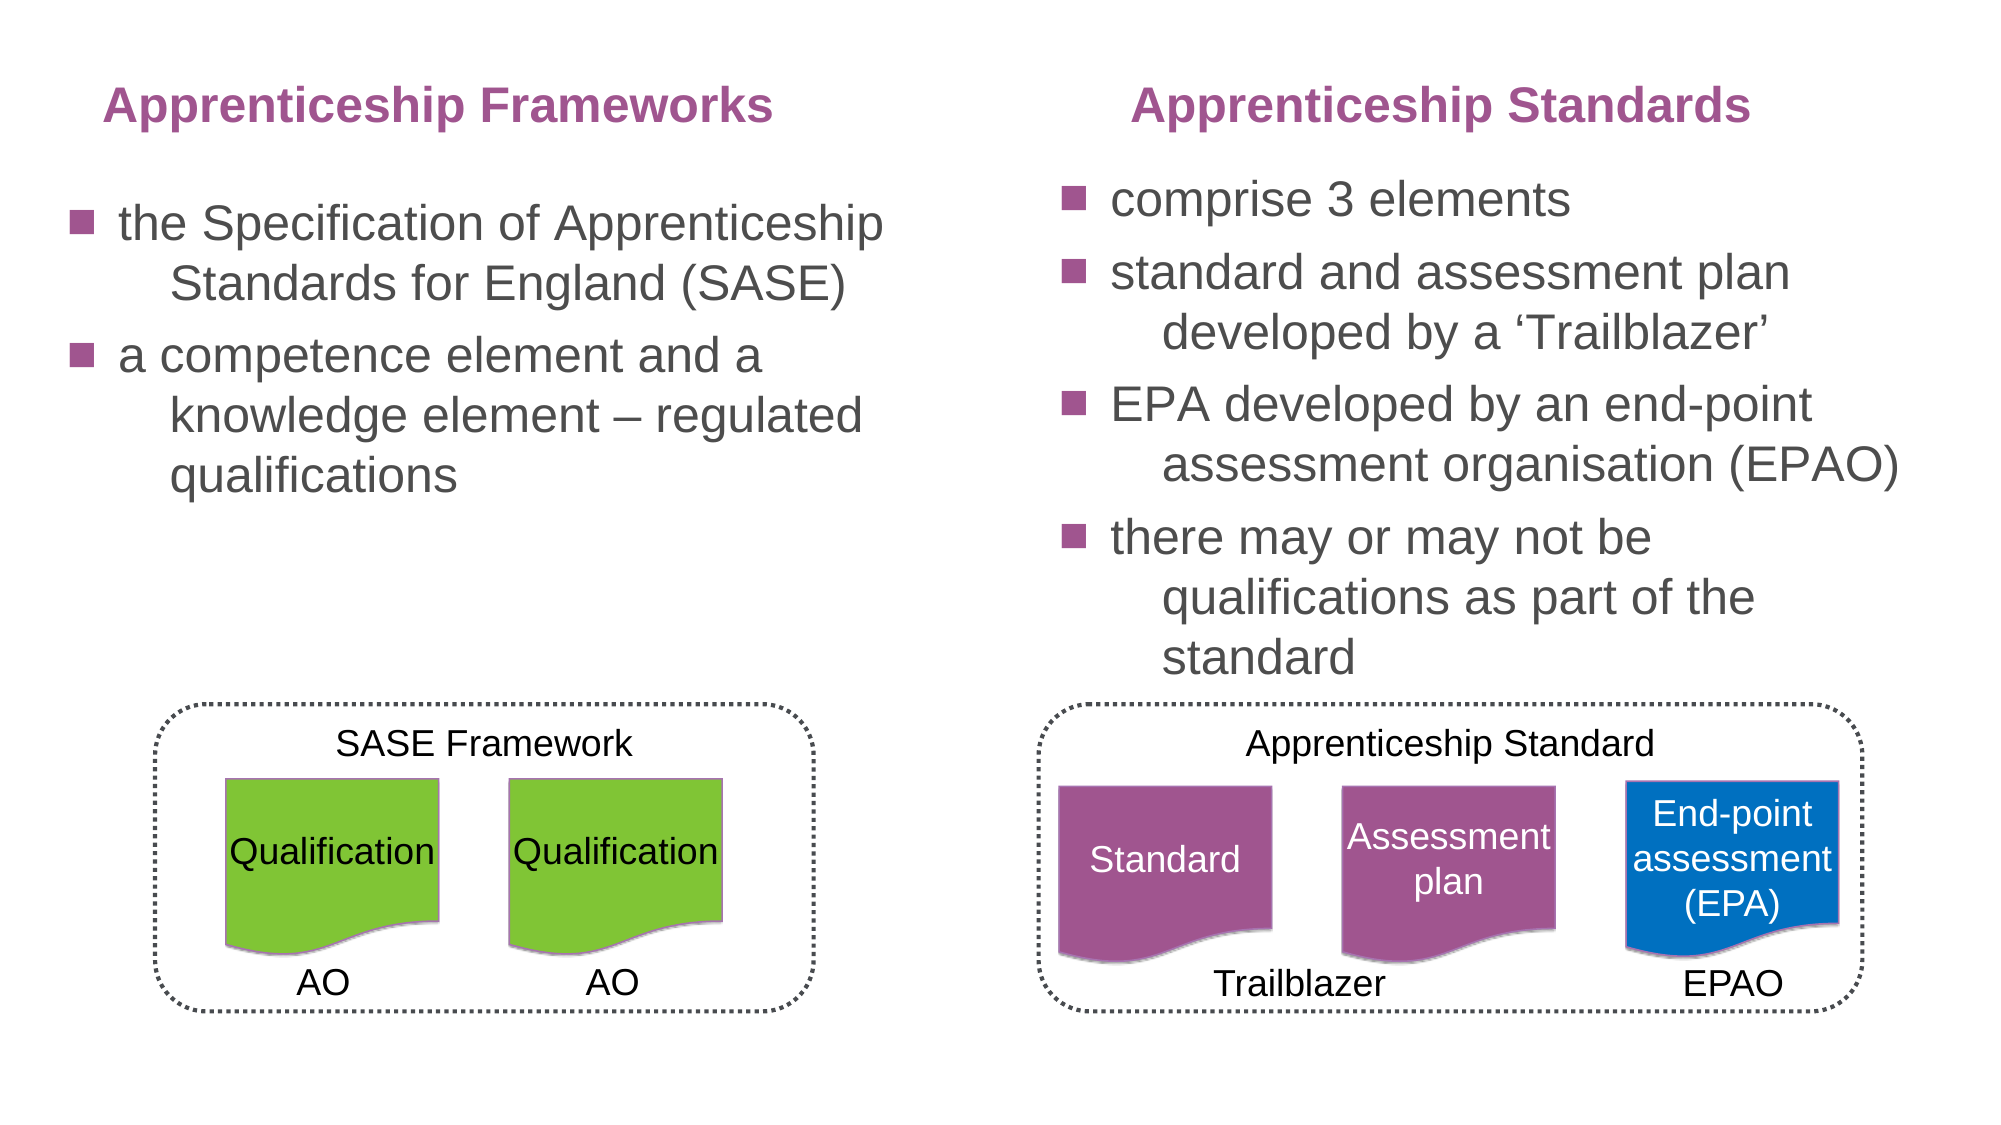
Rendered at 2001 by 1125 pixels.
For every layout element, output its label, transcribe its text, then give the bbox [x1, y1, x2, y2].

text_box comprise 3 elements standard and assessment plan developed by a ‘Trailblazer’ EPA developed by an end-point assessment organisation (EPAO) there may or may not be qualifications as part of the standard [1059, 160, 1945, 740]
text_box Apprenticeship Standards [1129, 66, 2000, 161]
list the Specification of Apprenticeship Standards for England (SASE) a competence element and a knowledge element – regulated qualifications [66, 184, 953, 622]
title Apprenticeship Frameworks [102, 66, 1129, 161]
text_box SASE Framework [155, 704, 814, 1012]
text_box EPAO [1622, 1000, 1845, 1013]
text_box Apprenticeship Standard [1038, 704, 1863, 1012]
